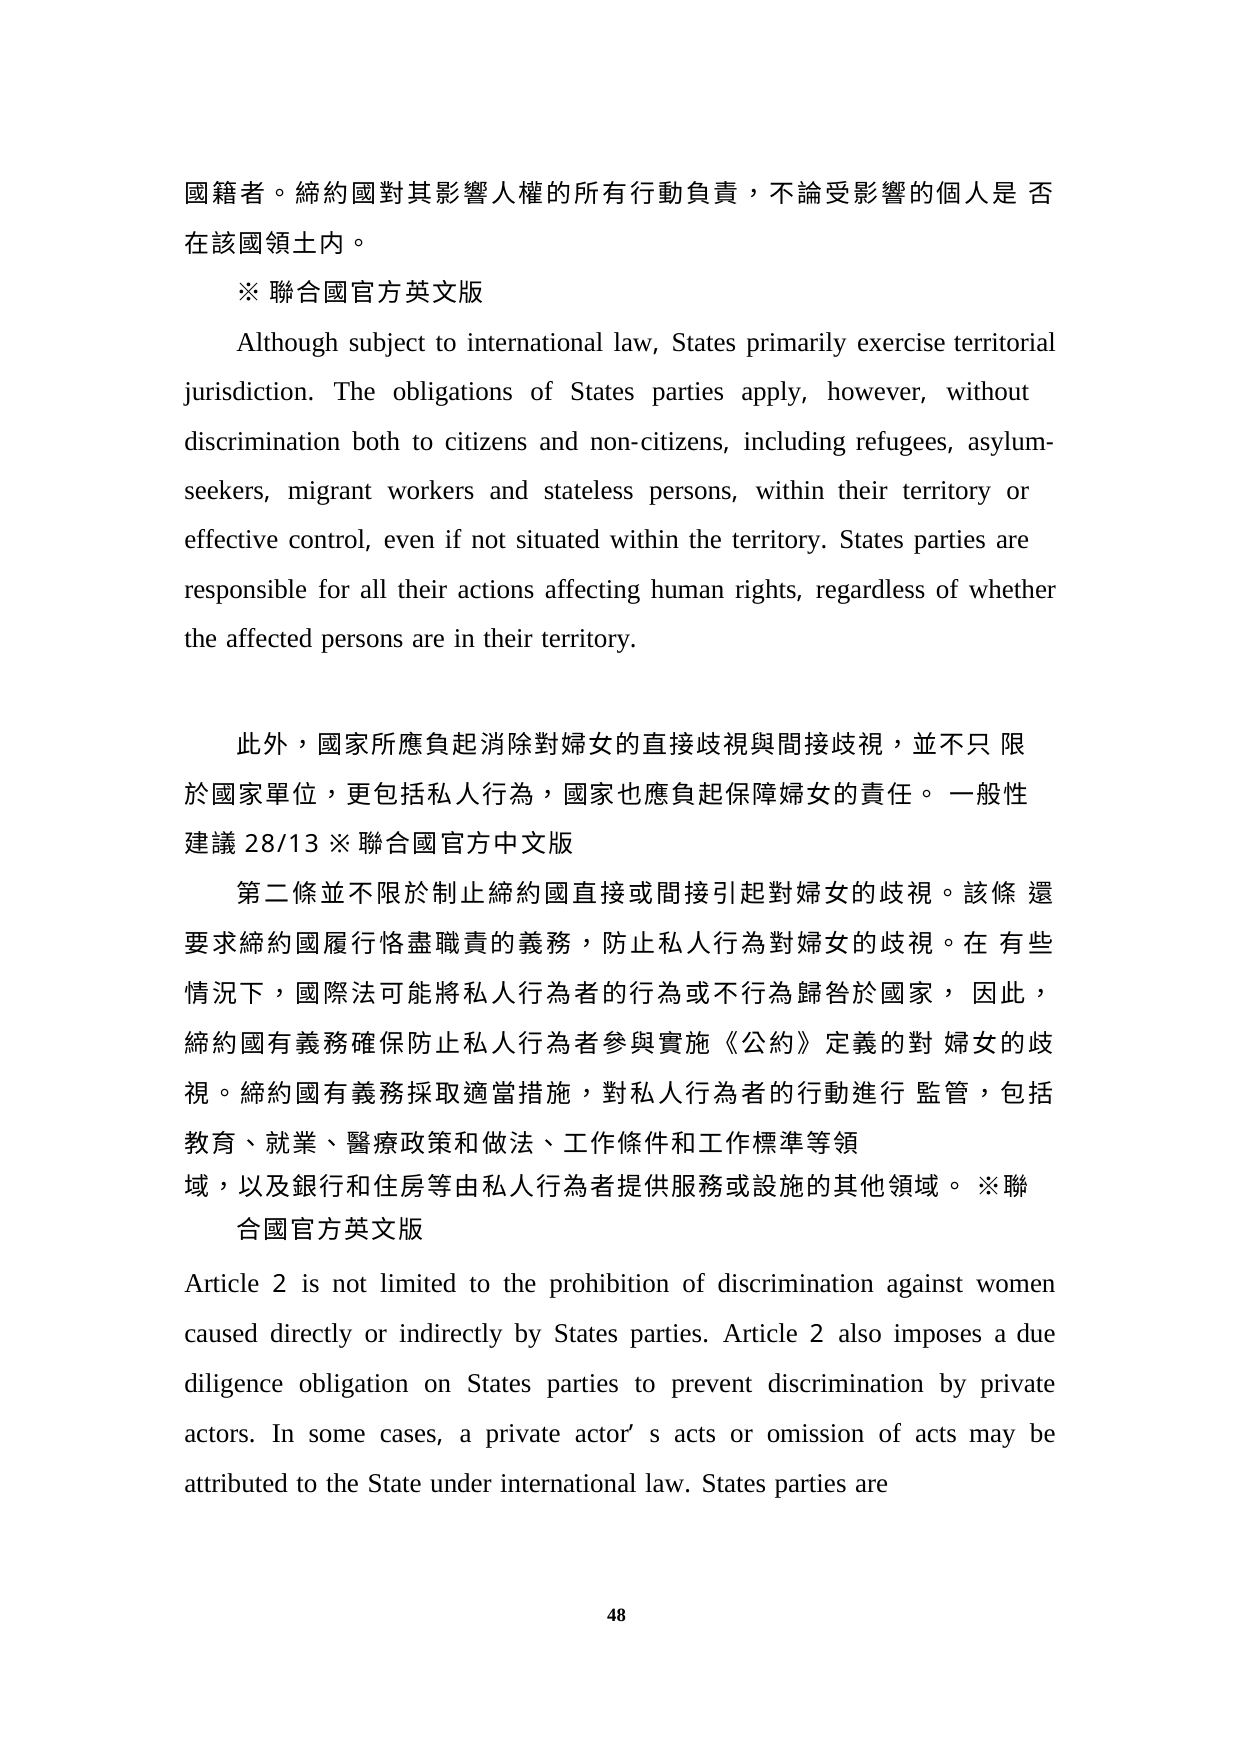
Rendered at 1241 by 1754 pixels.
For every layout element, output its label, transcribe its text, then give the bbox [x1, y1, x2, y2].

text_box 48 [607, 1603, 633, 1623]
text_box 國籍者。締約國對其影響人權的所有行動負責，不論受影響的個人是 否在該國領土内。 ※聯合國官方英文版 Although subject to international law, States primarily exercise territorial jurisdiction. The obligations of States parties apply, however, without discrimination both to citizens and non-citizens, including refugees, asylum-seekers, migrant workers and stateless persons, within their territory or effective control, even if not situated within the territory. States parties are responsible for all their actions affecting human rights, regardless of whether the affected persons are in their territory. [184, 158, 1056, 646]
text_box 此外，國家所應負起消除對婦女的直接歧視與間接歧視，並不只 限於國家單位，更包括私人行為，國家也應負起保障婦女的責任。 一般性建議28/13 ※聯合國官方中文版 第二條並不限於制止締約國直接或間接引起對婦女的歧視。該條 還要求締約國履行恪盡職責的義務，防止私人行為對婦女的歧視。在 有些情況下，國際法可能將私人行為者的行為或不行為歸咎於國家， 因此，締約國有義務確保防止私人行為者參與實施《公約》定義的對 婦女的歧視。締約國有義務採取適當措施，對私人行為者的行動進行 監管，包括教育、就業、醫療政策和做法、工作條件和工作標準等領 域，以及銀行和住房等由私人行為者提供服務或設施的其他領域。 ※聯合國官方英文版 Article 2 is not limited to the prohibition of discrimination against women caused directly or indirectly by States parties. Article 2 also imposes a due diligence obligation on States parties to prevent discrimination by private actors. In some cases, a private actor’ s acts or omission of acts may be attributed to the State under international law. States parties are [184, 709, 1055, 1550]
